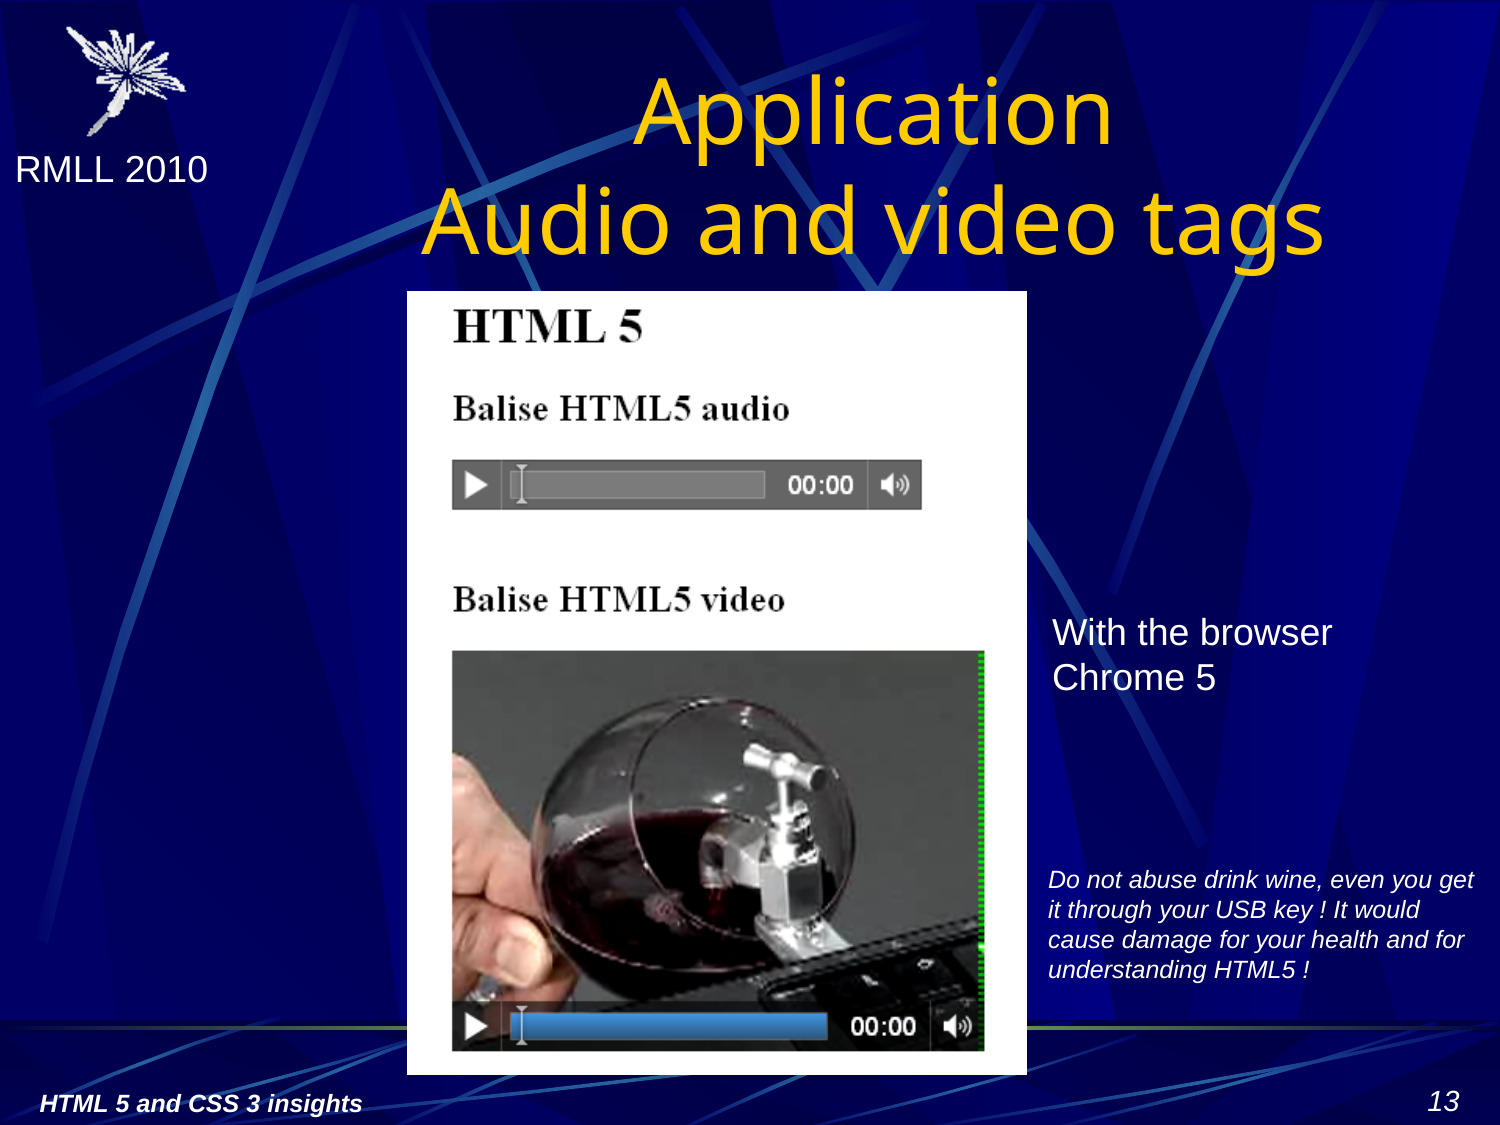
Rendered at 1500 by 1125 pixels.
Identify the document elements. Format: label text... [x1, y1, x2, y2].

text_box Do not abuse drink wine, even you get it through your USB key ! It would cause damage for your health and for understanding HTML5 ! [1033, 856, 1500, 991]
picture [62, 24, 188, 138]
title Application Audio and video tags [299, 44, 1450, 281]
text_box With the browser Chrome 5 [1037, 599, 1375, 706]
picture [407, 291, 1027, 1075]
